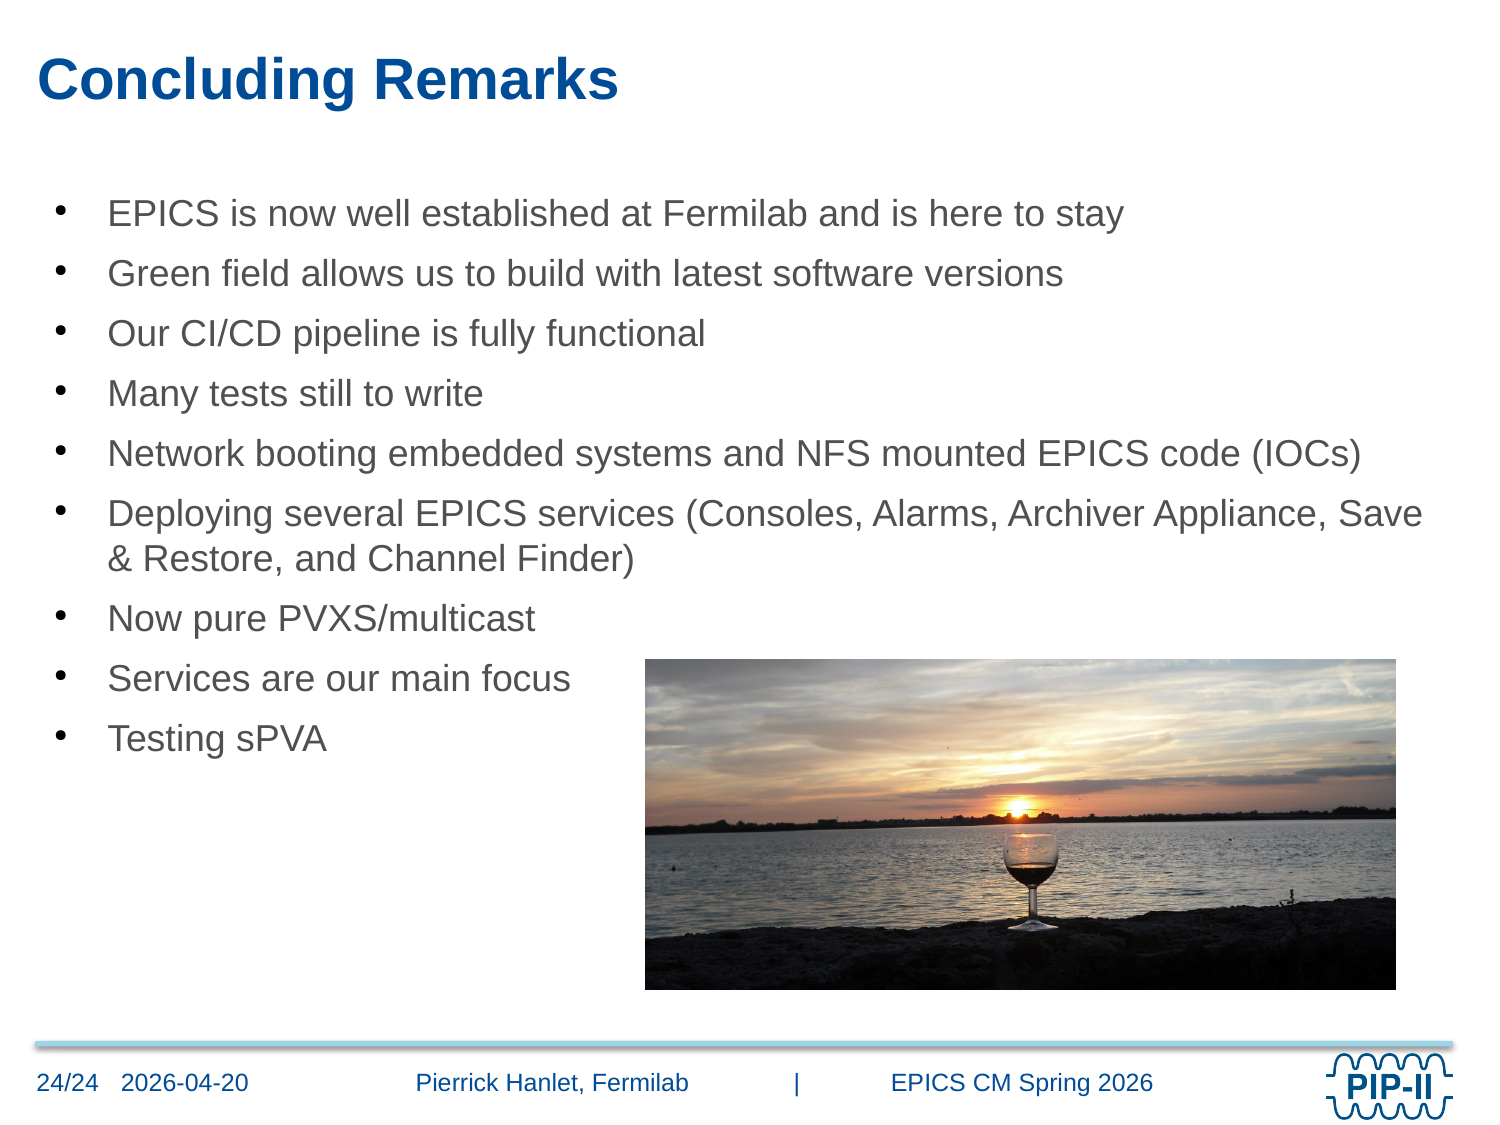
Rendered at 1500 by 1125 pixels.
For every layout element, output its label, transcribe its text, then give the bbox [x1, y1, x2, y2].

slide_number <number>/24 [36, 1066, 105, 1106]
title Concluding Remarks [37, 41, 1463, 112]
picture [645, 659, 1396, 991]
list EPICS is now well established at Fermilab and is here to stay Green field allows us to build with latest software versions Our CI/CD pipeline is fully functional Many tests still to write Network booting embedded systems and NFS mounted EPICS code (IOCs) Deploying several EPICS services (Consoles, Alarms, Archiver Appliance, Save & Restore, and Channel Finder) Now pure PVXS/multicast Services are our main focus Testing sPVA [36, 188, 1460, 781]
picture [1326, 1053, 1453, 1120]
footer Pierrick Hanlet, Fermilab | EPICS CM Spring 2026 [293, 1066, 1279, 1107]
slide_number 2026-04-20 [120, 1066, 276, 1107]
